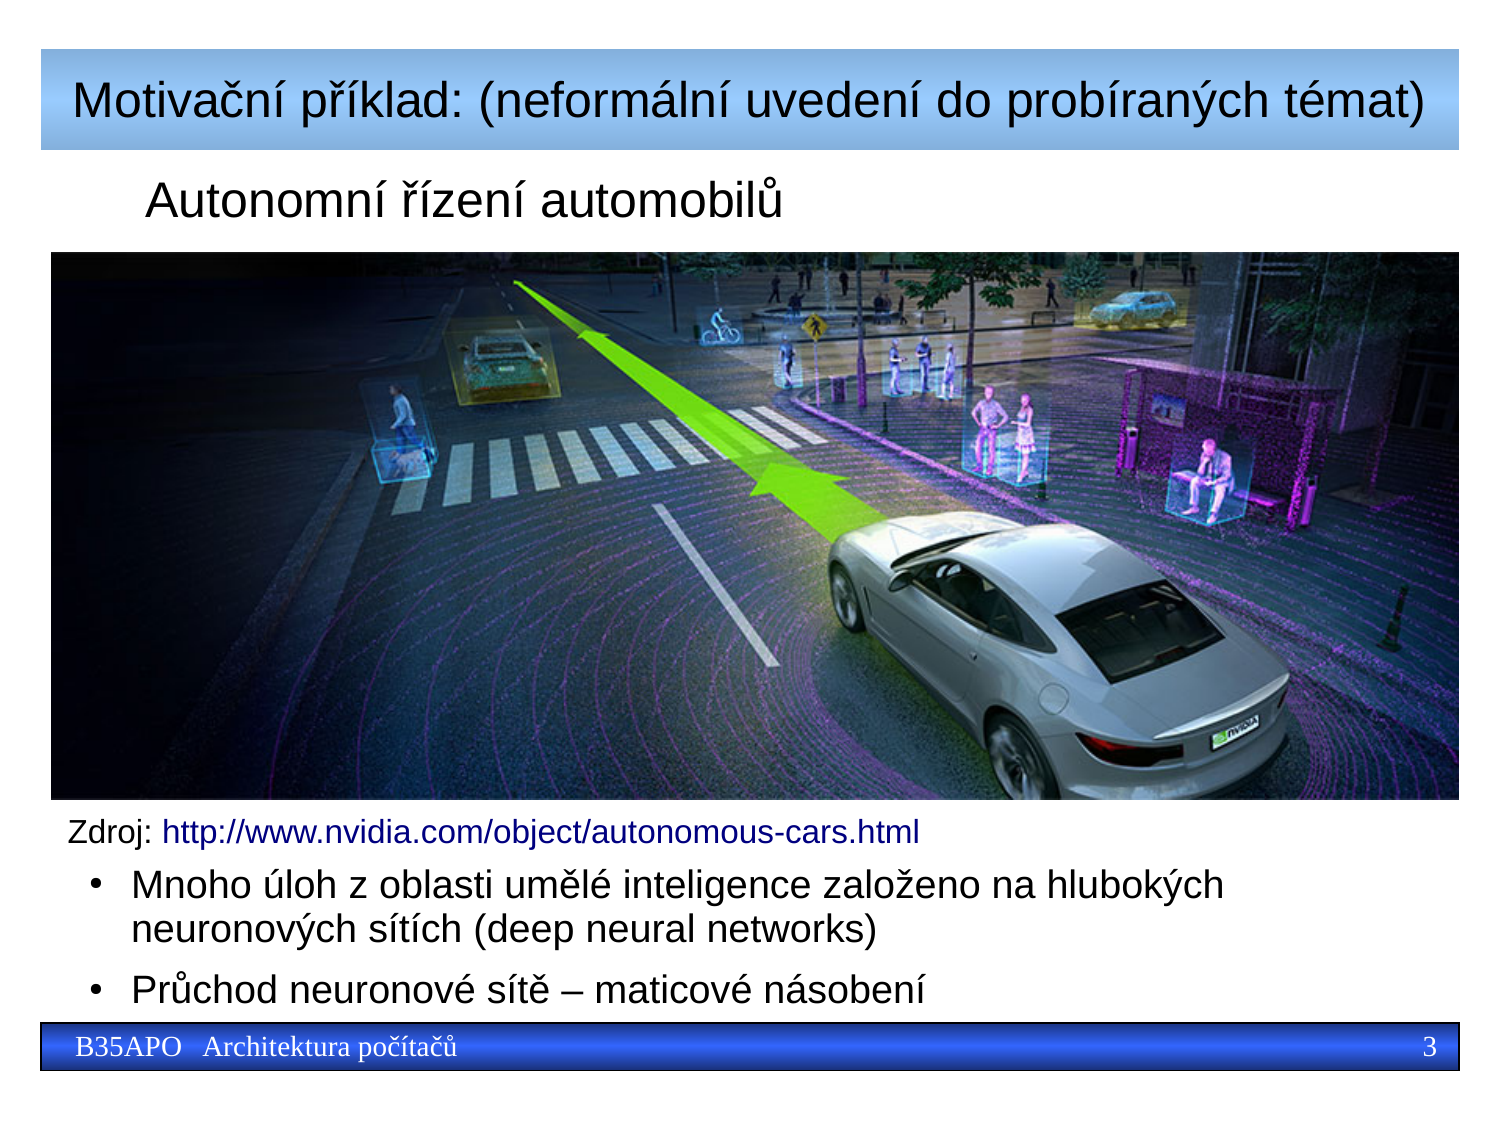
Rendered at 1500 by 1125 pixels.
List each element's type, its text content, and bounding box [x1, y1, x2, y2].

text_box Zdroj: http://www.nvidia.com/object/autonomous-cars.html [49, 803, 1025, 862]
list Autonomní řízení automobilů [75, 172, 1426, 252]
picture [51, 252, 1459, 800]
list Mnoho úloh z oblasti umělé inteligence založeno na hlubokých neuronových sítích (deep neural networks) Průchod neuronové sítě – maticové násobení [75, 862, 1426, 1013]
title Motivační příklad: (neformální uvedení do probíraných témat) [41, 49, 1459, 150]
